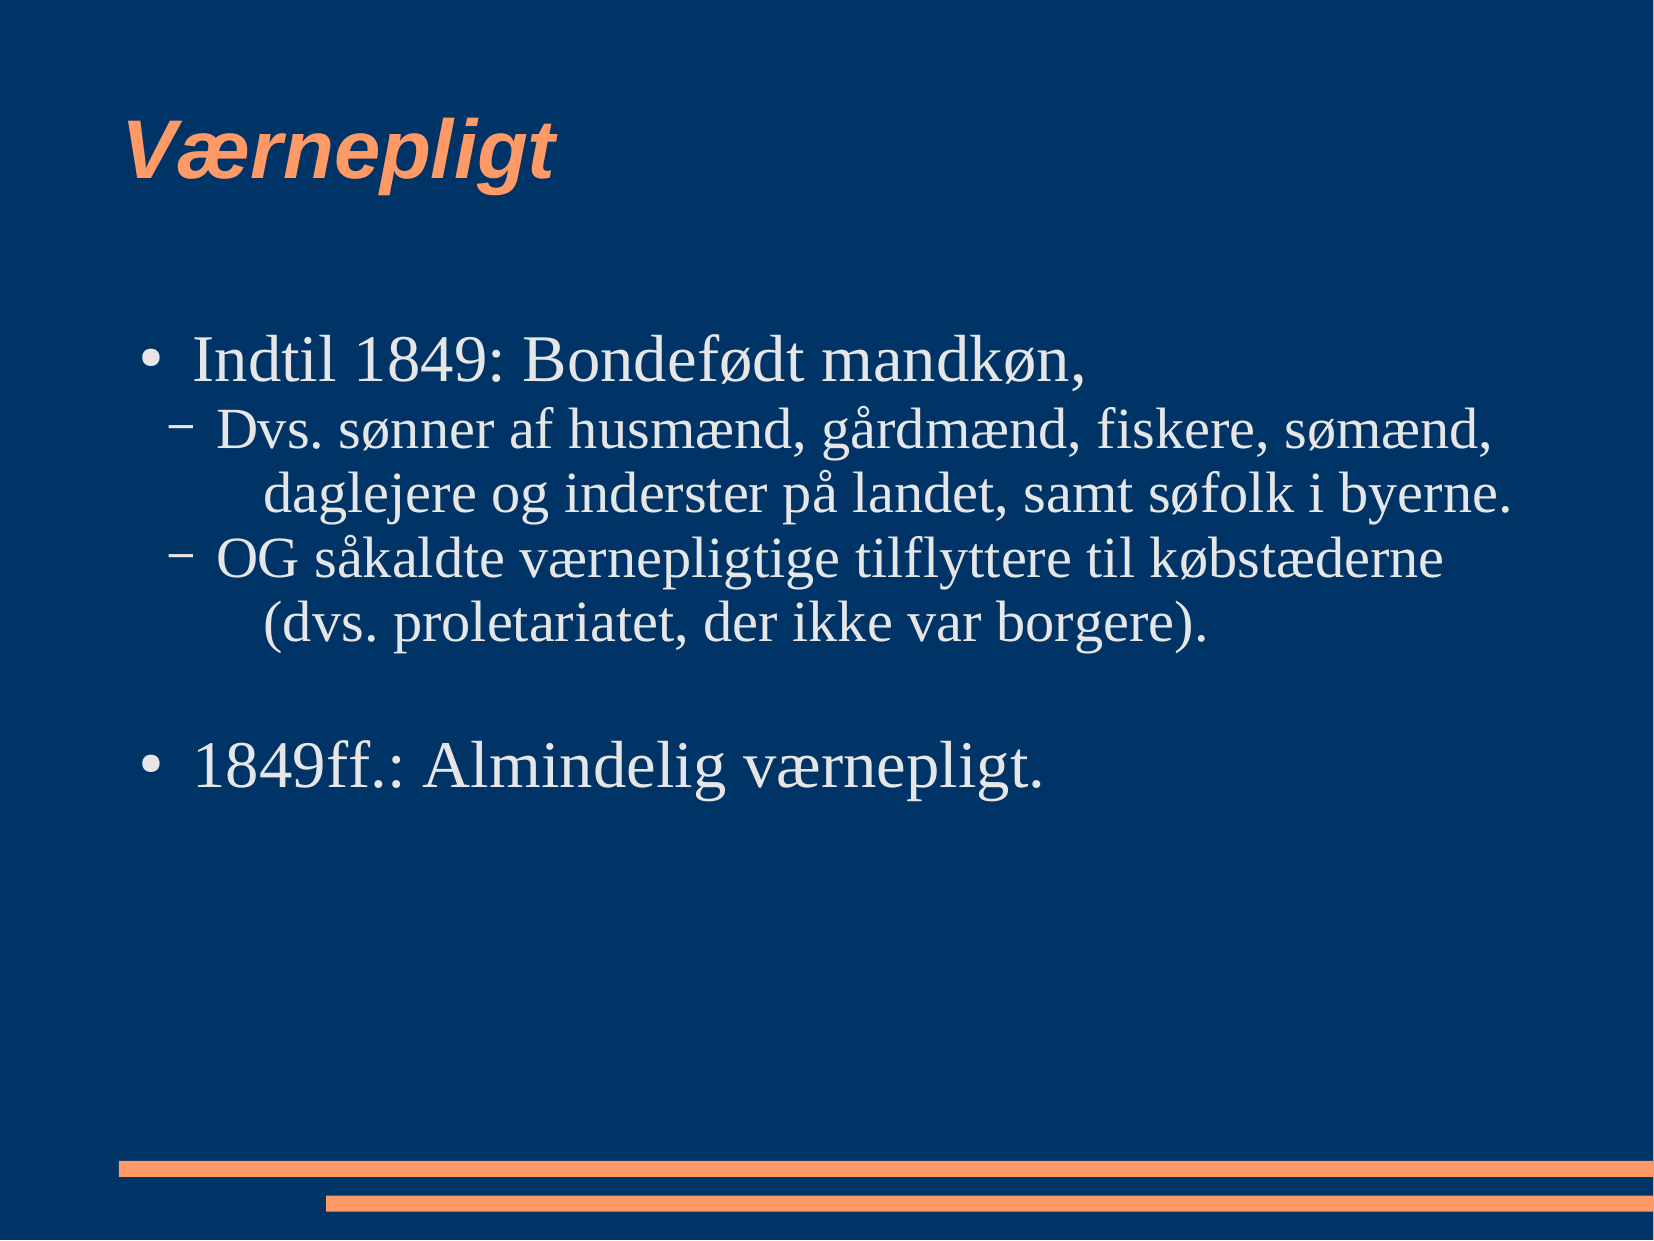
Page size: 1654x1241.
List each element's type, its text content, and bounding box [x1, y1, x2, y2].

title Værnepligt [121, 53, 1534, 247]
list Indtil 1849: Bondefødt mandkøn, Dvs. sønner af husmænd, gårdmænd, fiskere, sømænd, daglejere og inderster på landet, samt søfolk i byerne. OG såkaldte værnepligtige tilflyttere til købstæderne (dvs. proletariatet, der ikke var borgere). 1849ff.: Almindelig værnepligt. [121, 322, 1561, 1118]
